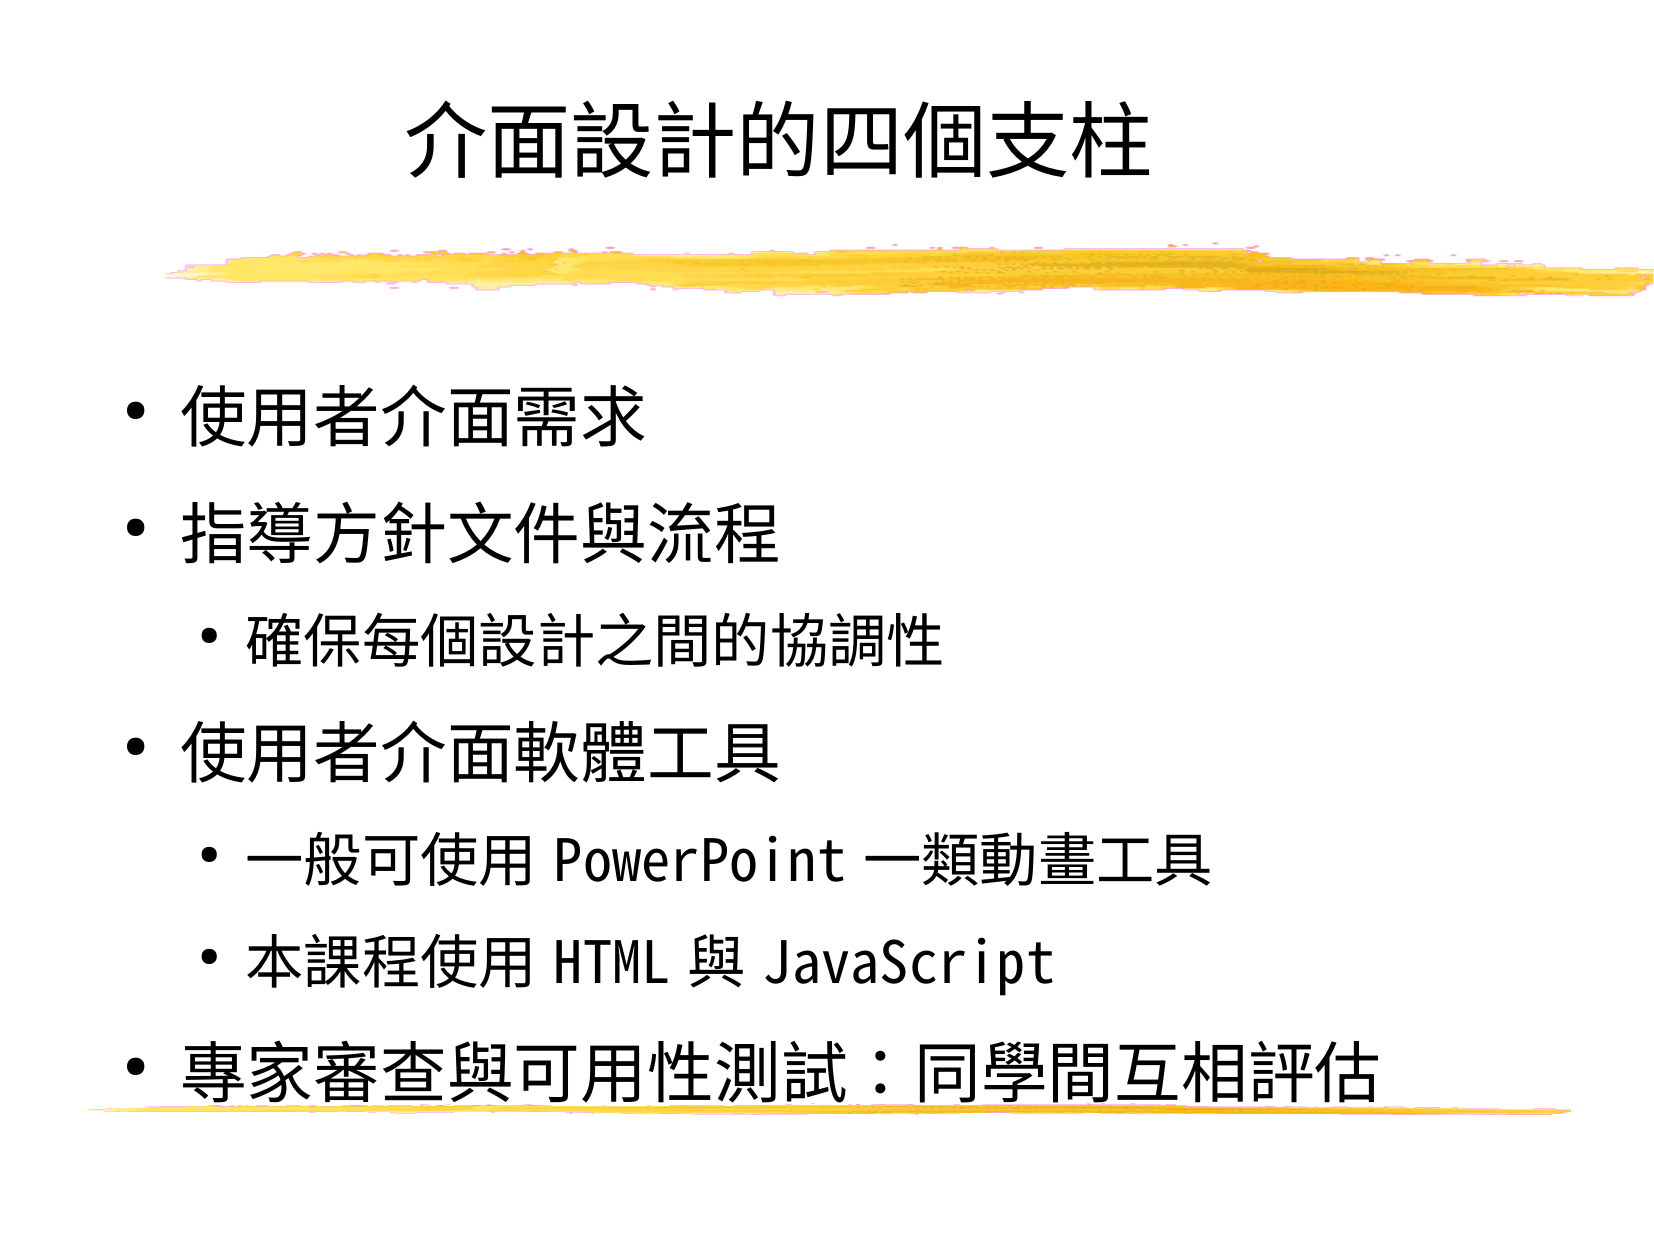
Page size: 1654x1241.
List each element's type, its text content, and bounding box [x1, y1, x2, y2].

title 介面設計的四個支柱 [76, 28, 1482, 235]
picture [82, 1102, 124, 1117]
picture [165, 237, 1654, 308]
picture [1530, 1102, 1571, 1117]
list 使用者介面需求 指導方針文件與流程 確保每個設計之間的協調性 使用者介面軟體工具 一般可使用PowerPoint一類動畫工具 本課程使用HTML與JavaScript 專家審查與可用性測試：同學間互相評估 [124, 358, 1530, 1118]
